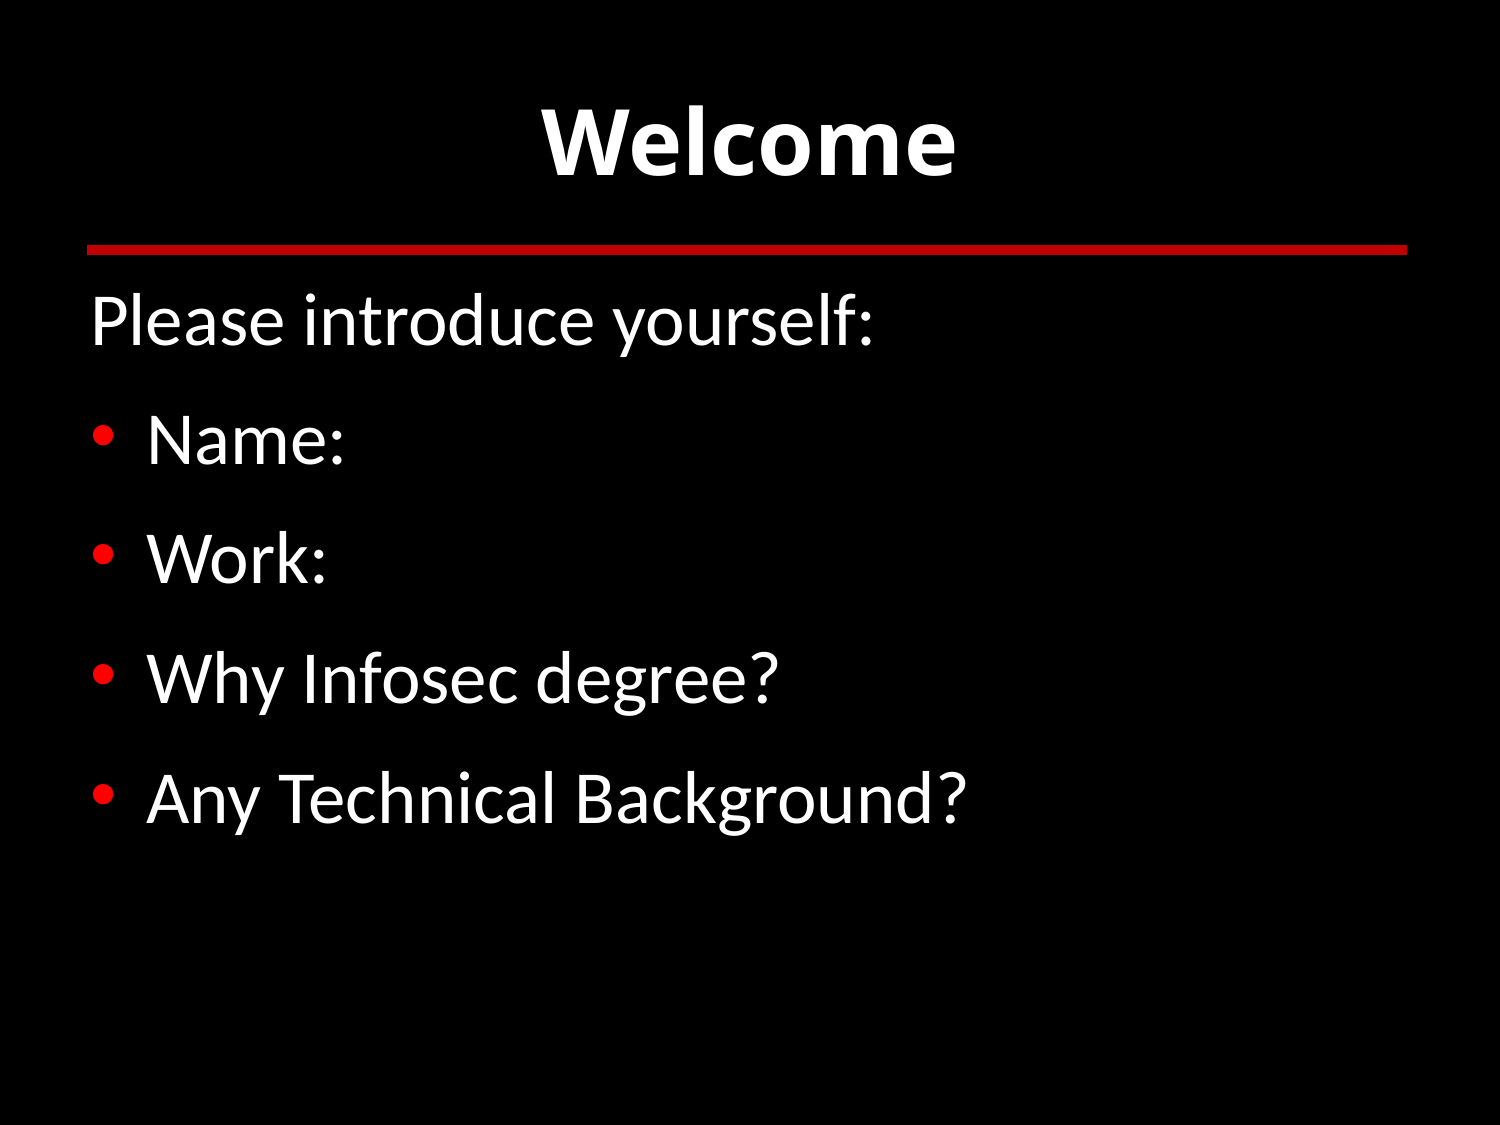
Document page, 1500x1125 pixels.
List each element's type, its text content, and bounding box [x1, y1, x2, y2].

list Please introduce yourself: Name: Work: Why Infosec degree? Any Technical Background? [75, 262, 1425, 1005]
title Welcome [75, 45, 1425, 233]
